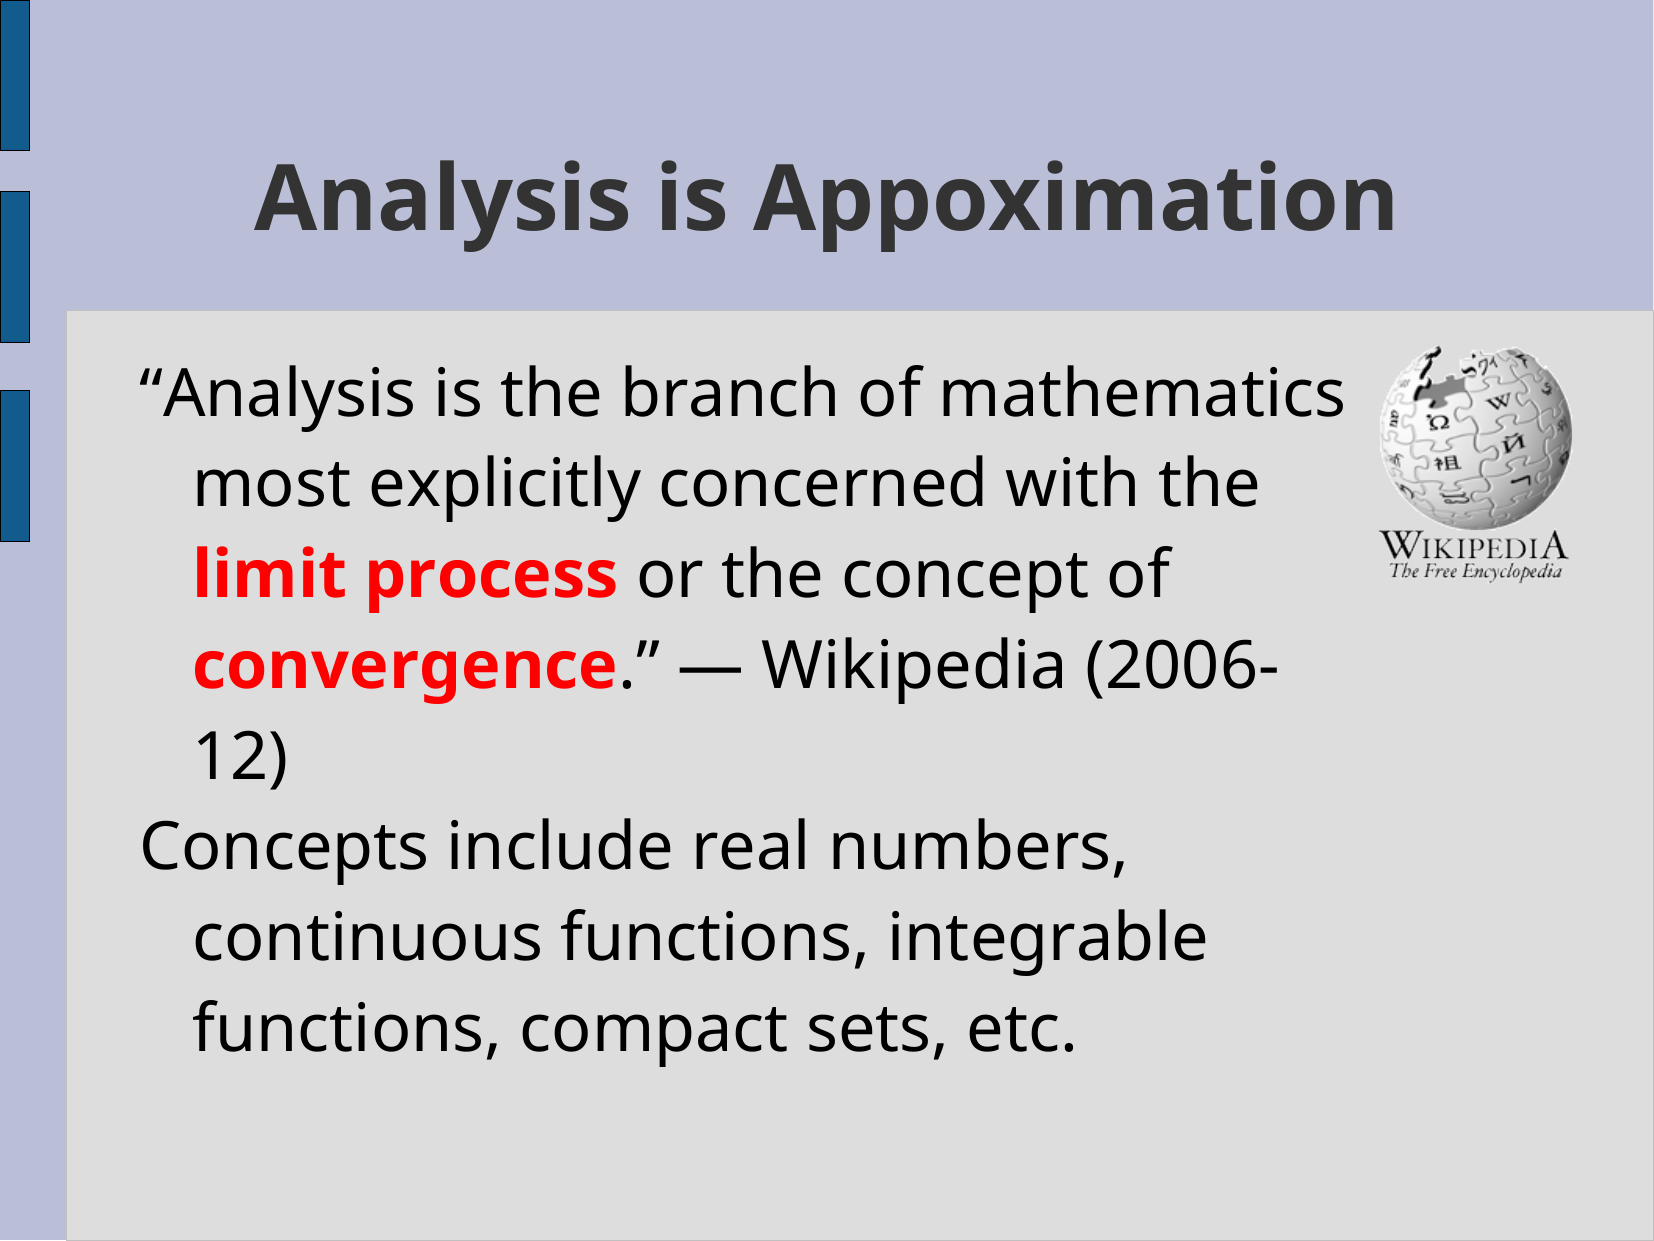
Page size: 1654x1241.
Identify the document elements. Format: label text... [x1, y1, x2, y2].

picture [1371, 344, 1582, 587]
list “Analysis is the branch of mathematics most explicitly concerned with the limit process or the concept of convergence.” — Wikipedia (2006-12) Concepts include real numbers, continuous functions, integrable functions, compact sets, etc. [121, 344, 1355, 1135]
title Analysis is Appoximation [121, 91, 1534, 299]
